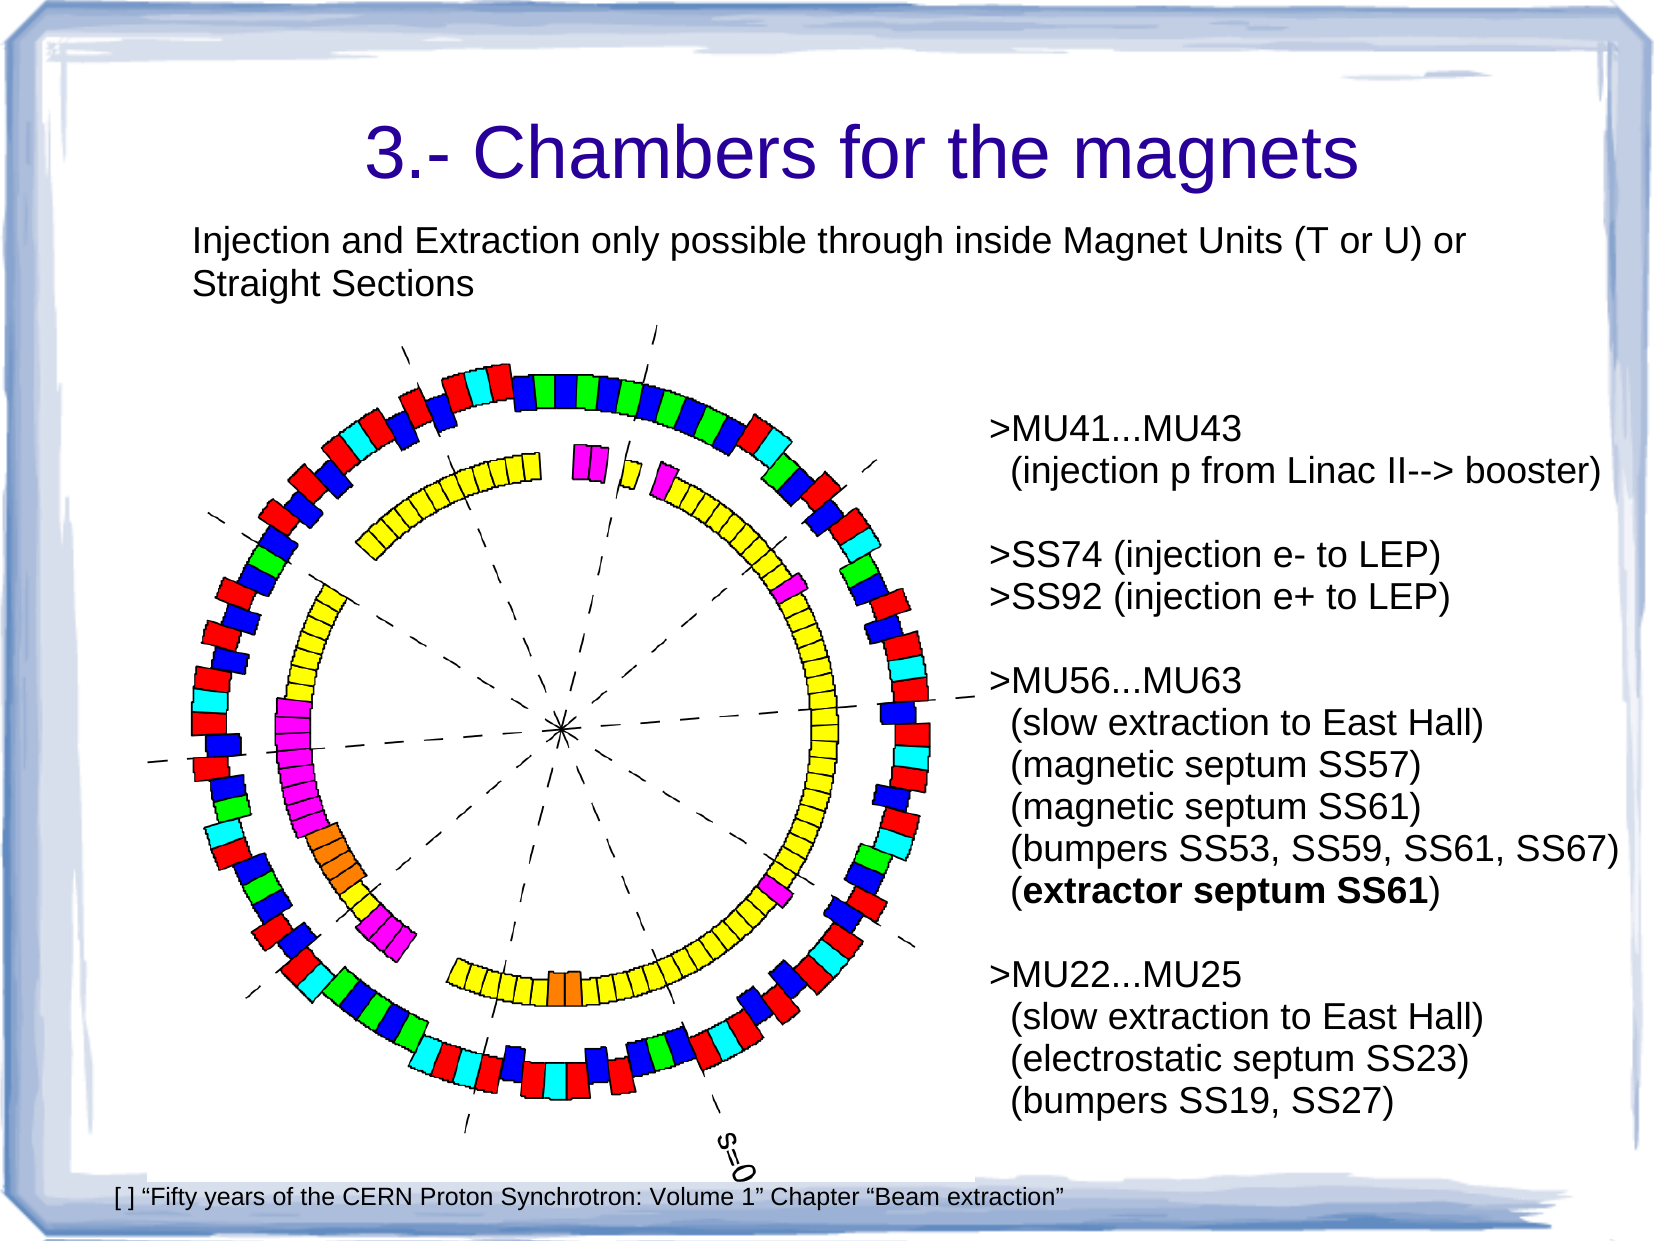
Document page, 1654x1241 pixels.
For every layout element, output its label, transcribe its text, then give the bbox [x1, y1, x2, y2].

picture [0, 0, 1654, 1241]
text_box [ ] “Fifty years of the CERN Proton Synchrotron: Volume 1” Chapter “Beam extraction” [99, 1147, 1553, 1241]
text_box >MU41...MU43 (injection p from Linac II--> booster) >SS74 (injection e- to LEP) >SS92 (injection e+ to LEP) >MU56...MU63 (slow extraction to East Hall) (magnetic septum SS57) (magnetic septum SS61) (bumpers SS53, SS59, SS61, SS67) (extractor septum SS61) >MU22...MU25 (slow extraction to East Hall) (electrostatic septum SS23) (bumpers SS19, SS27) [975, 399, 1642, 1193]
text_box Injection and Extraction only possible through inside Magnet Units (T or U) or Straight Sections [177, 212, 1489, 312]
title 3.- Chambers for the magnets [82, 49, 1571, 257]
